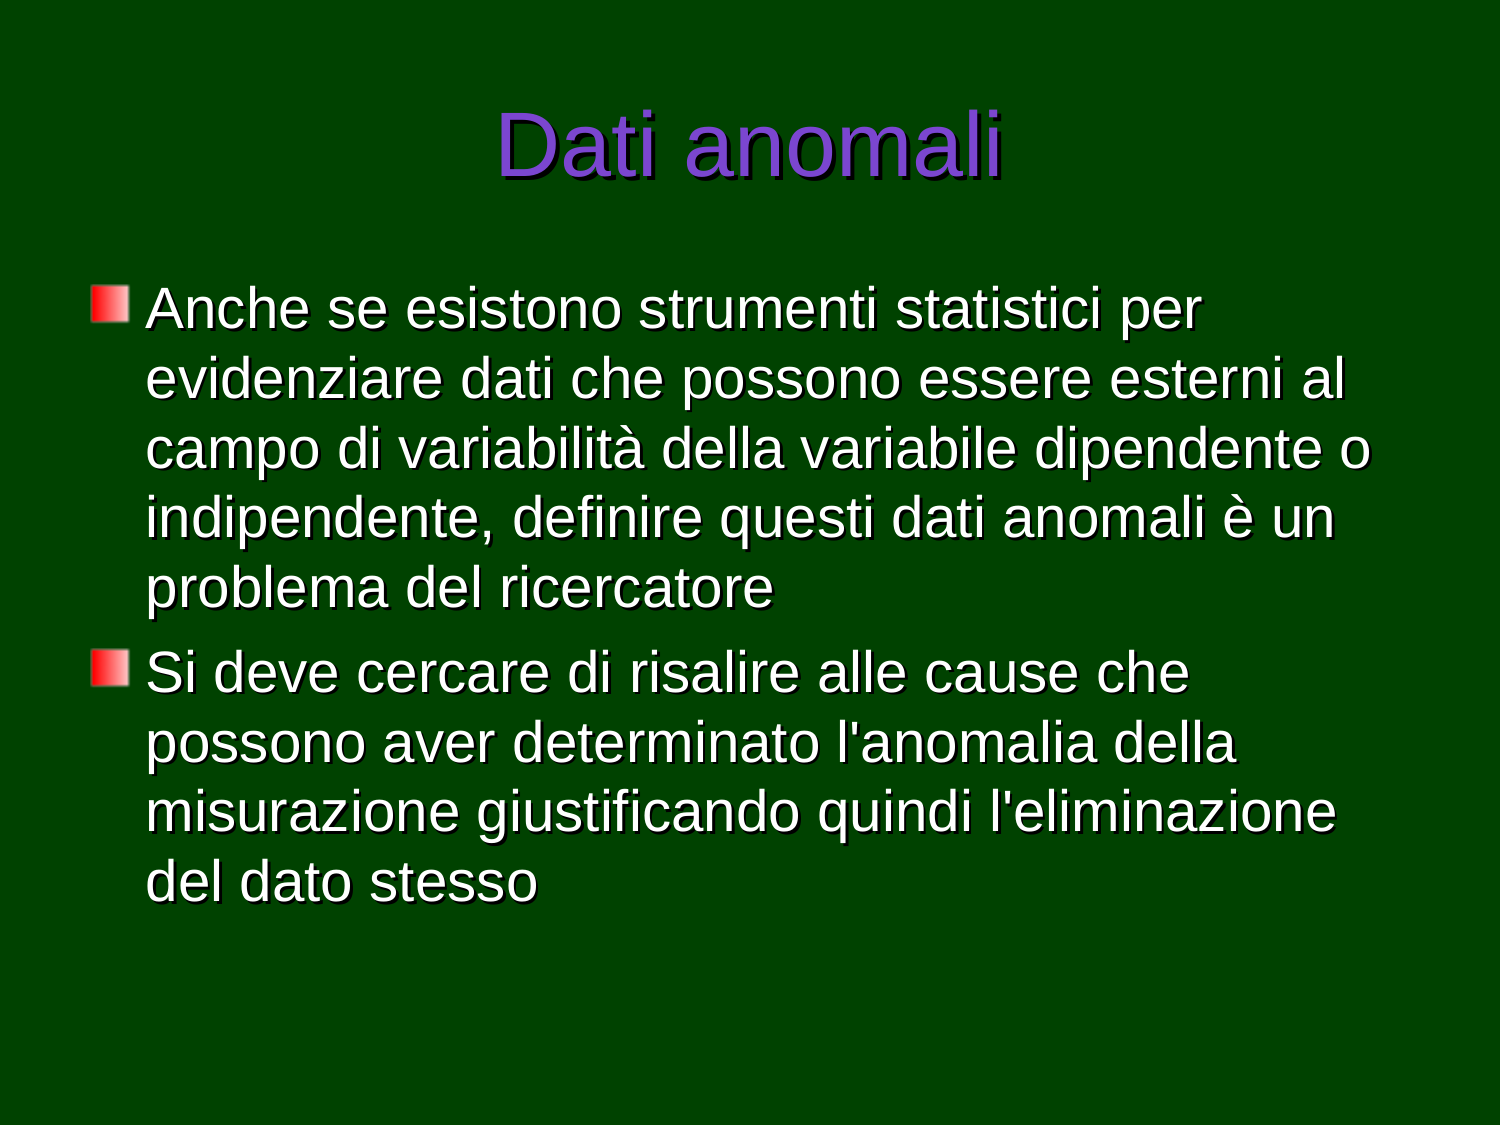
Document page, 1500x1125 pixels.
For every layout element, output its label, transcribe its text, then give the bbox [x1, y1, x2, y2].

list Anche se esistono strumenti statistici per evidenziare dati che possono essere esterni al campo di variabilità della variabile dipendente o indipendente, definire questi dati anomali è un problema del ricercatore Si deve cercare di risalire alle cause che possono aver determinato l'anomalia della misurazione giustificando quindi l'eliminazione del dato stesso [75, 262, 1426, 1006]
title Dati anomali [75, 45, 1426, 234]
